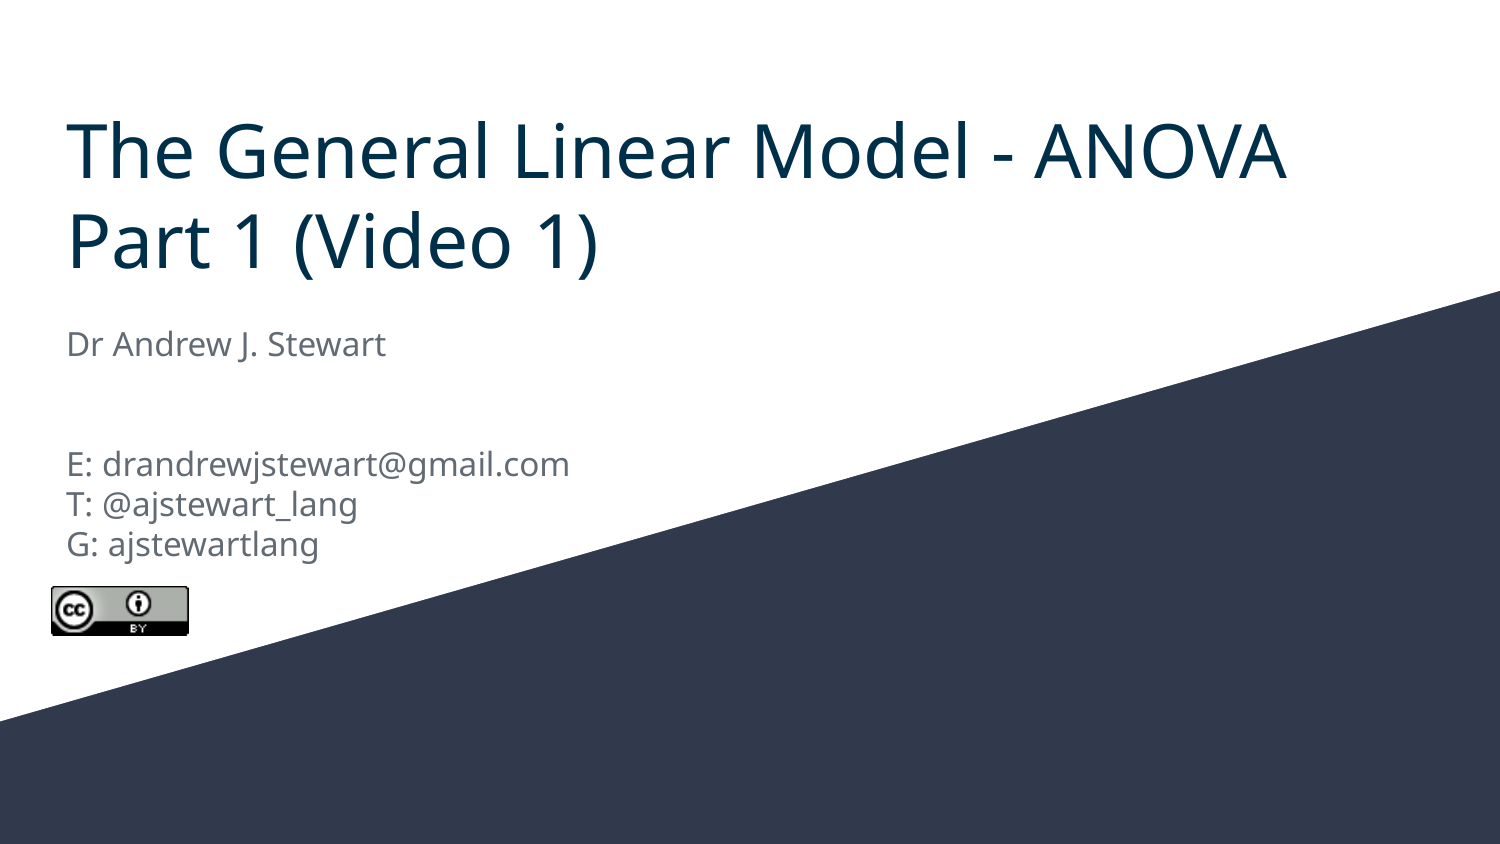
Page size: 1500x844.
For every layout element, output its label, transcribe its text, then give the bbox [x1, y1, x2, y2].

picture [51, 586, 189, 636]
title The General Linear Model - ANOVA Part 1 (Video 1) [51, 88, 1449, 299]
subtitle Dr Andrew J. Stewart E: drandrewjstewart@gmail.com T: @ajstewart_lang G: ajstewartlang [51, 308, 748, 430]
